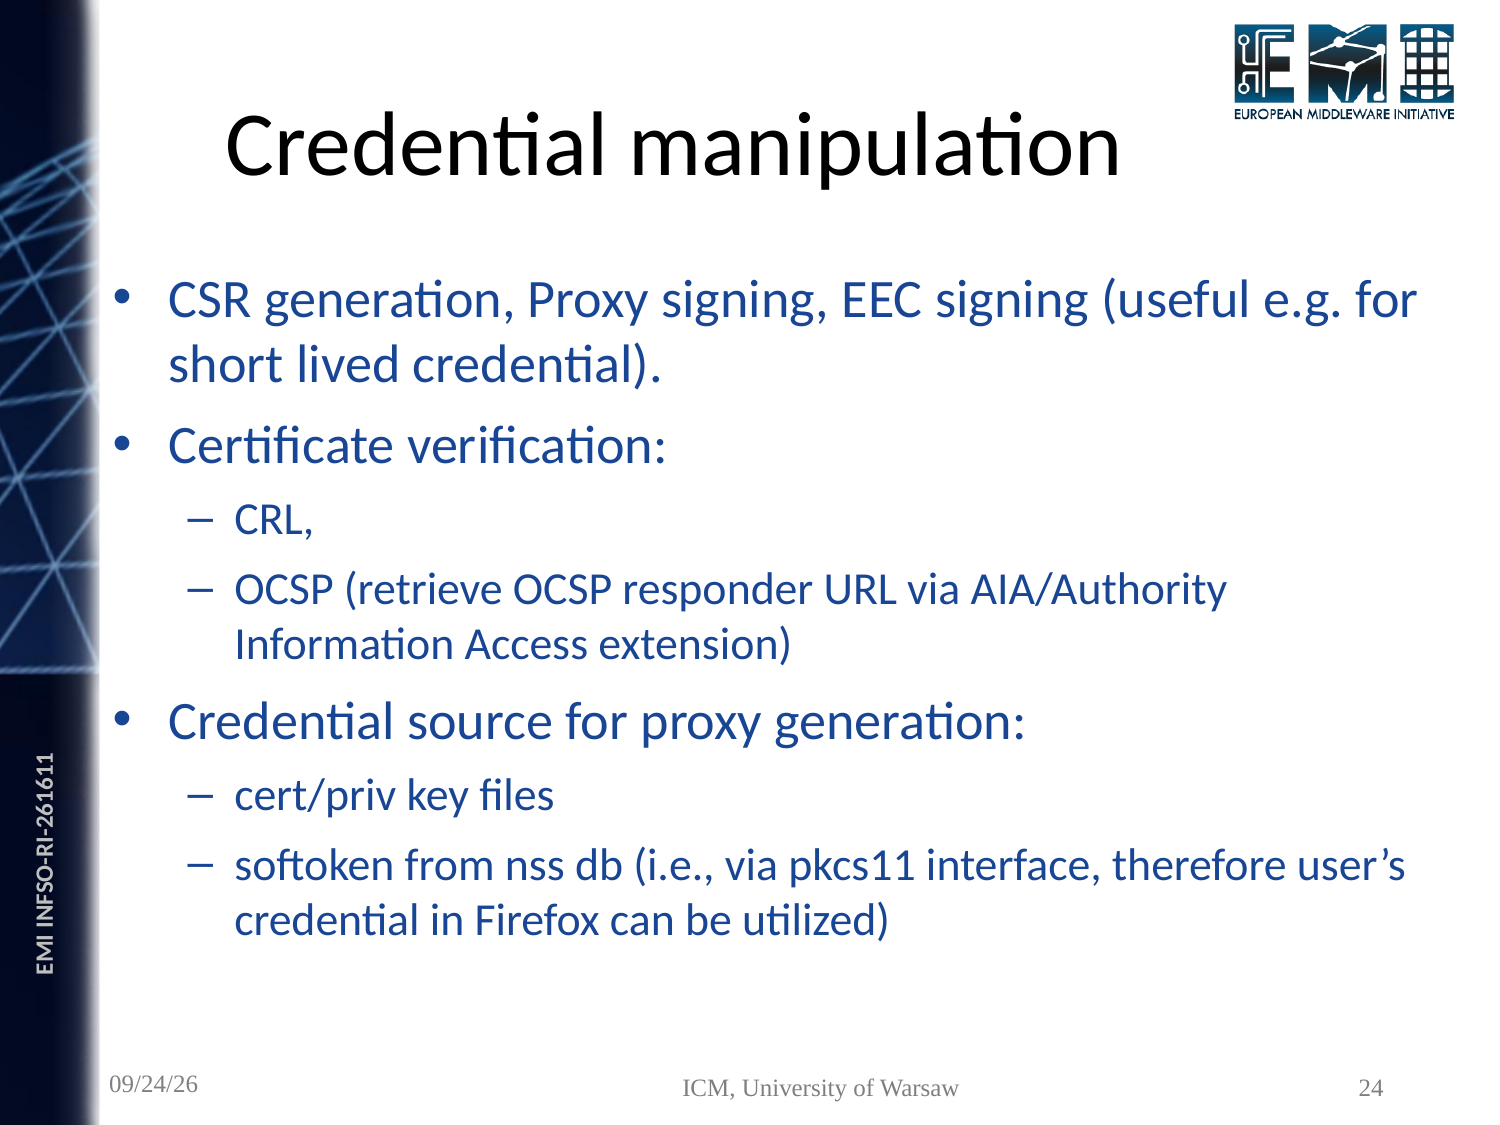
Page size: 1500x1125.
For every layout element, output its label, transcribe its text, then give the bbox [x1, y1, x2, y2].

picture [1185, 8, 1500, 140]
list CSR generation, Proxy signing, EEC signing (useful e.g. for short lived credential). Certificate verification: CRL, OCSP (retrieve OCSP responder URL via AIA/Authority Information Access extension) Credential source for proxy generation: cert/priv key files softoken from nss db (i.e., via pkcs11 interface, therefore user’s credential in Firefox can be utilized) [112, 263, 1425, 1000]
title Credential manipulation [112, 44, 1238, 233]
picture [0, 0, 111, 1125]
